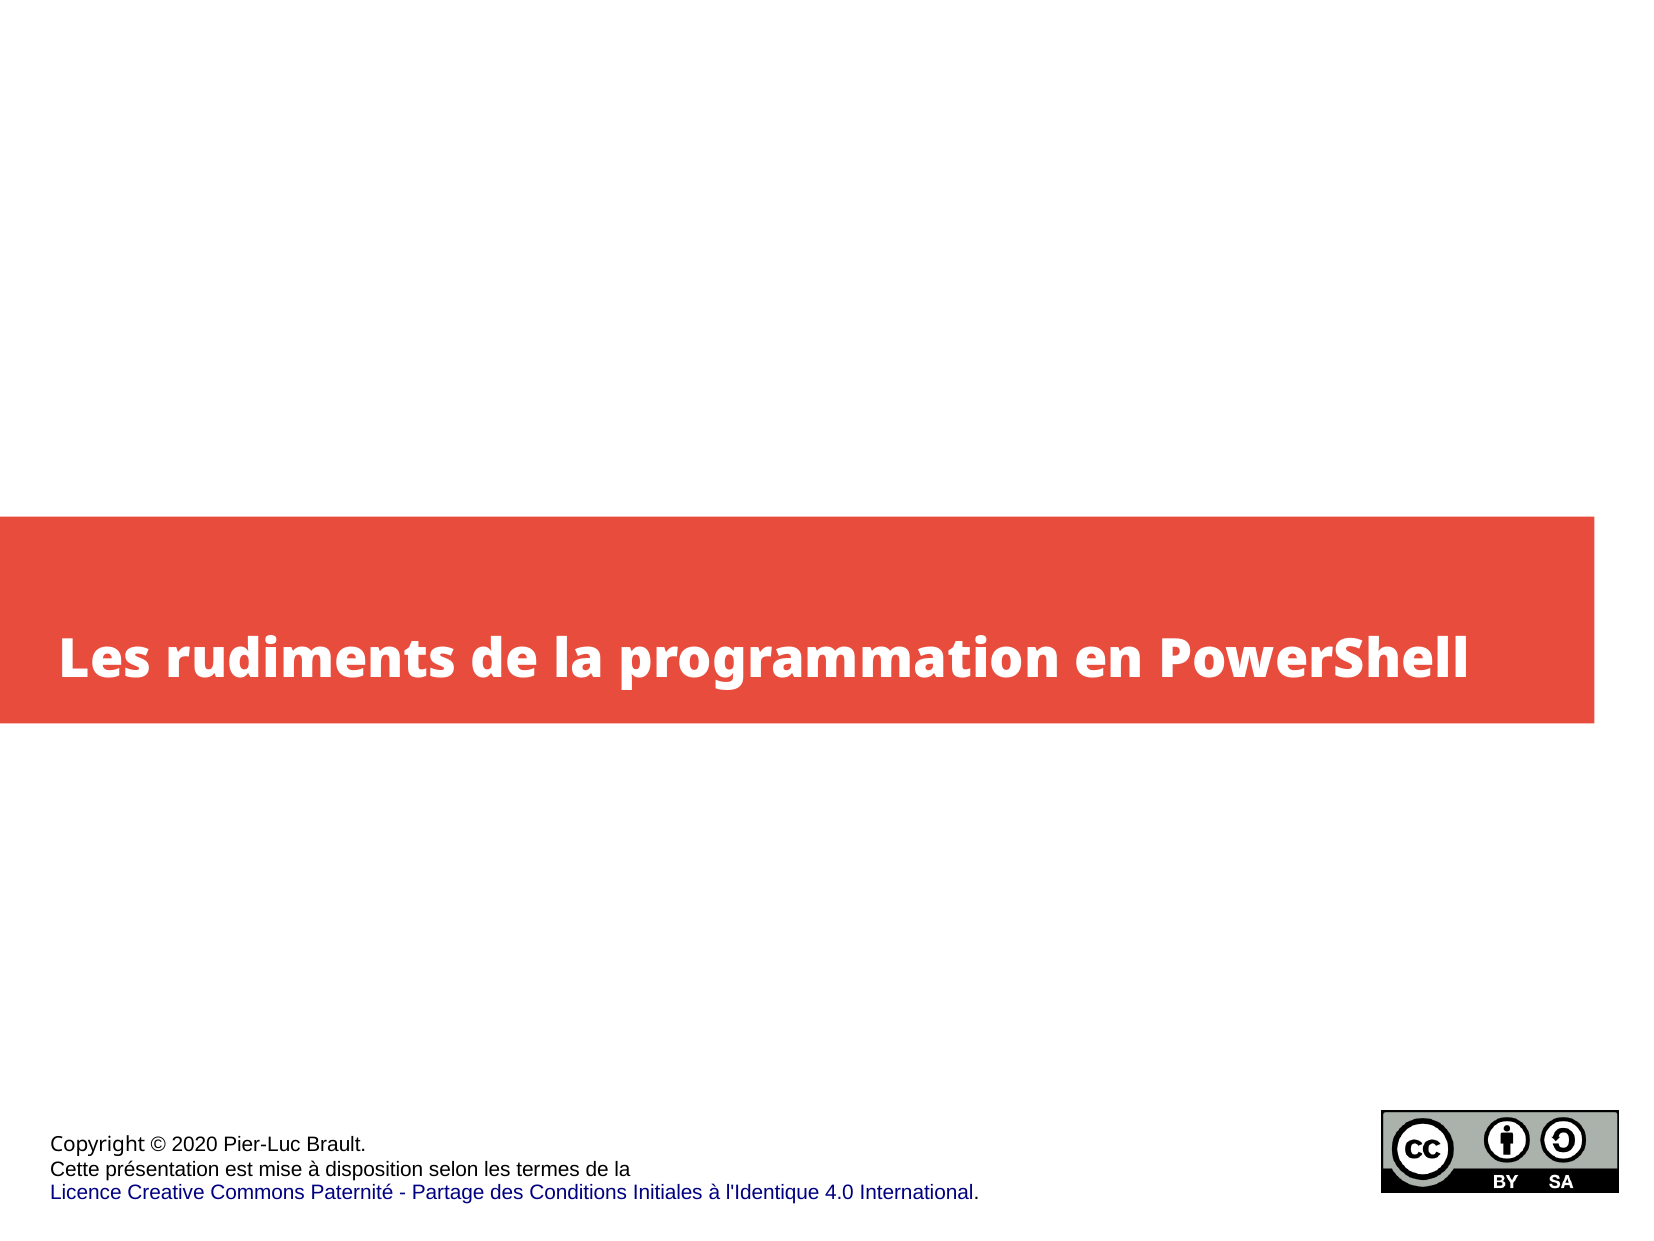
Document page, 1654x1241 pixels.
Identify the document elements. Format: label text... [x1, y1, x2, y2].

text_box Copyright © 2020 Pier-Luc Brault. Cette présentation est mise à disposition selon les termes de la Licence Creative Commons Paternité - Partage des Conditions Initiales à l'Identique 4.0 International. [35, 1122, 1099, 1214]
picture [1381, 1110, 1619, 1193]
title Les rudiments de la programmation en PowerShell [59, 546, 1595, 694]
